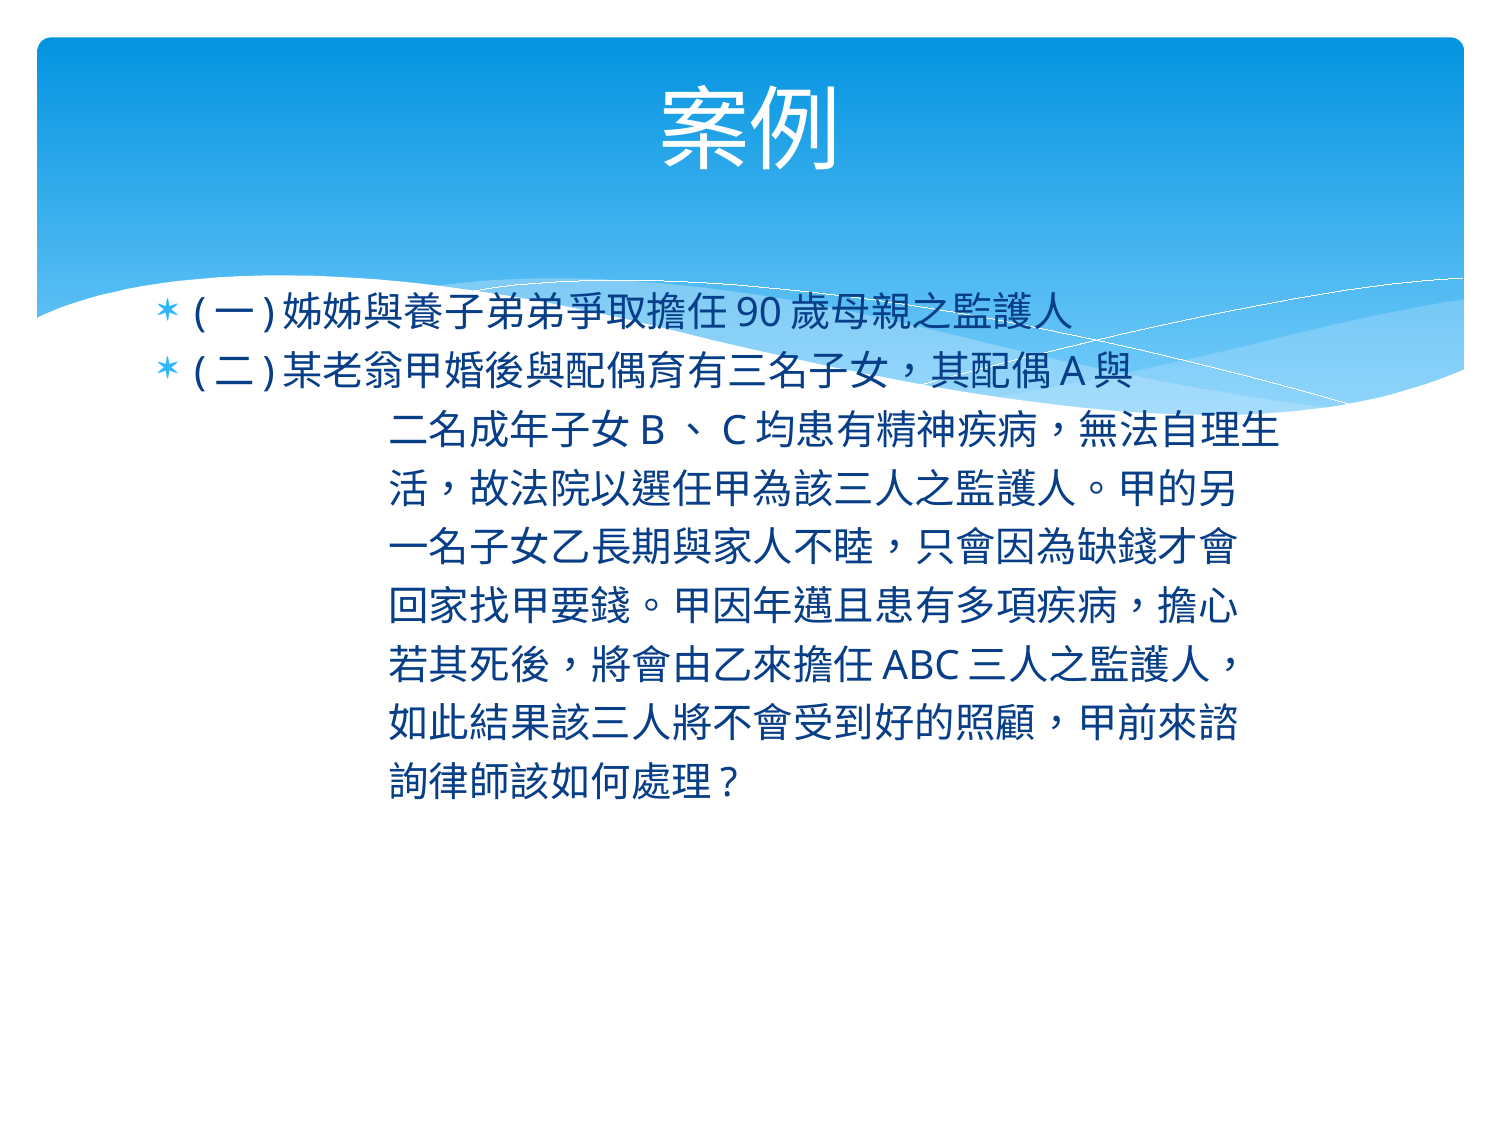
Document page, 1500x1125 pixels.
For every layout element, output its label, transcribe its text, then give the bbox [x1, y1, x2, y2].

title 案例 [75, 55, 1426, 197]
list (一)姊姊與養子弟弟爭取擔任90歲母親之監護人 (二)某老翁甲婚後與配偶育有三名子女，其配偶A與 二名成年子女B、C均患有精神疾病，無法自理生 活，故法院以選任甲為該三人之監護人。甲的另 一名子女乙長期與家人不睦，只會因為缺錢才會 回家找甲要錢。甲因年邁且患有多項疾病，擔心 若其死後，將會由乙來擔任ABC三人之監護人， 如此結果該三人將不會受到好的照顧，甲前來諮 詢律師該如何處理? [142, 278, 1359, 1005]
